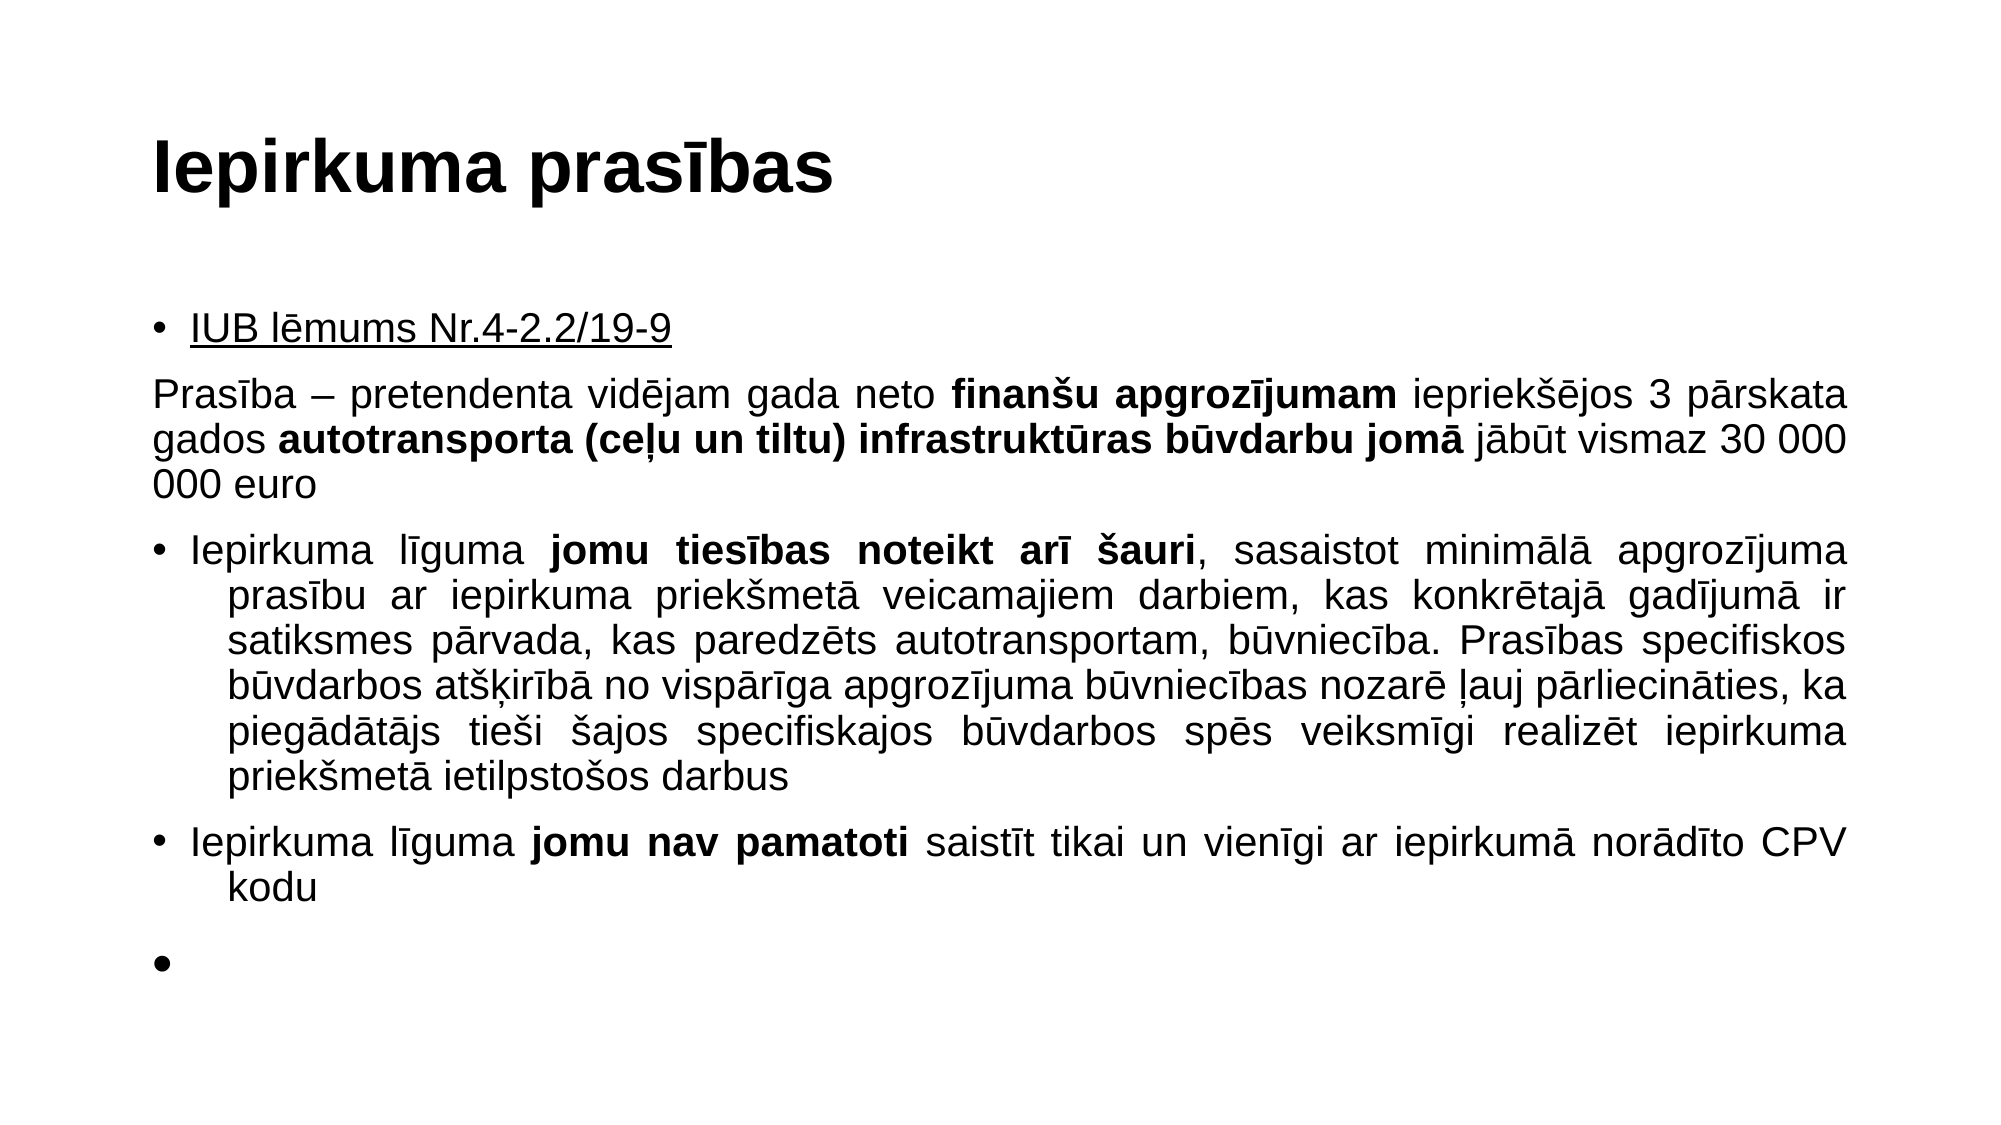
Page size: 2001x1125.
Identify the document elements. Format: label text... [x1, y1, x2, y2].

title Iepirkuma prasības [137, 59, 1863, 278]
list IUB lēmums Nr.4-2.2/19-9 Prasība – pretendenta vidējam gada neto finanšu apgrozījumam iepriekšējos 3 pārskata gados autotransporta (ceļu un tiltu) infrastruktūras būvdarbu jomā jābūt vismaz 30 000 000 euro Iepirkuma līguma jomu tiesības noteikt arī šauri, sasaistot minimālā apgrozījuma prasību ar iepirkuma priekšmetā veicamajiem darbiem, kas konkrētajā gadījumā ir satiksmes pārvada, kas paredzēts autotransportam, būvniecība. Prasības specifiskos būvdarbos atšķirībā no vispārīga apgrozījuma būvniecības nozarē ļauj pārliecināties, ka piegādātājs tieši šajos specifiskajos būvdarbos spēs veiksmīgi realizēt iepirkuma priekšmetā ietilpstošos darbus Iepirkuma līguma jomu nav pamatoti saistīt tikai un vienīgi ar iepirkumā norādīto CPV kodu [137, 299, 1863, 1014]
